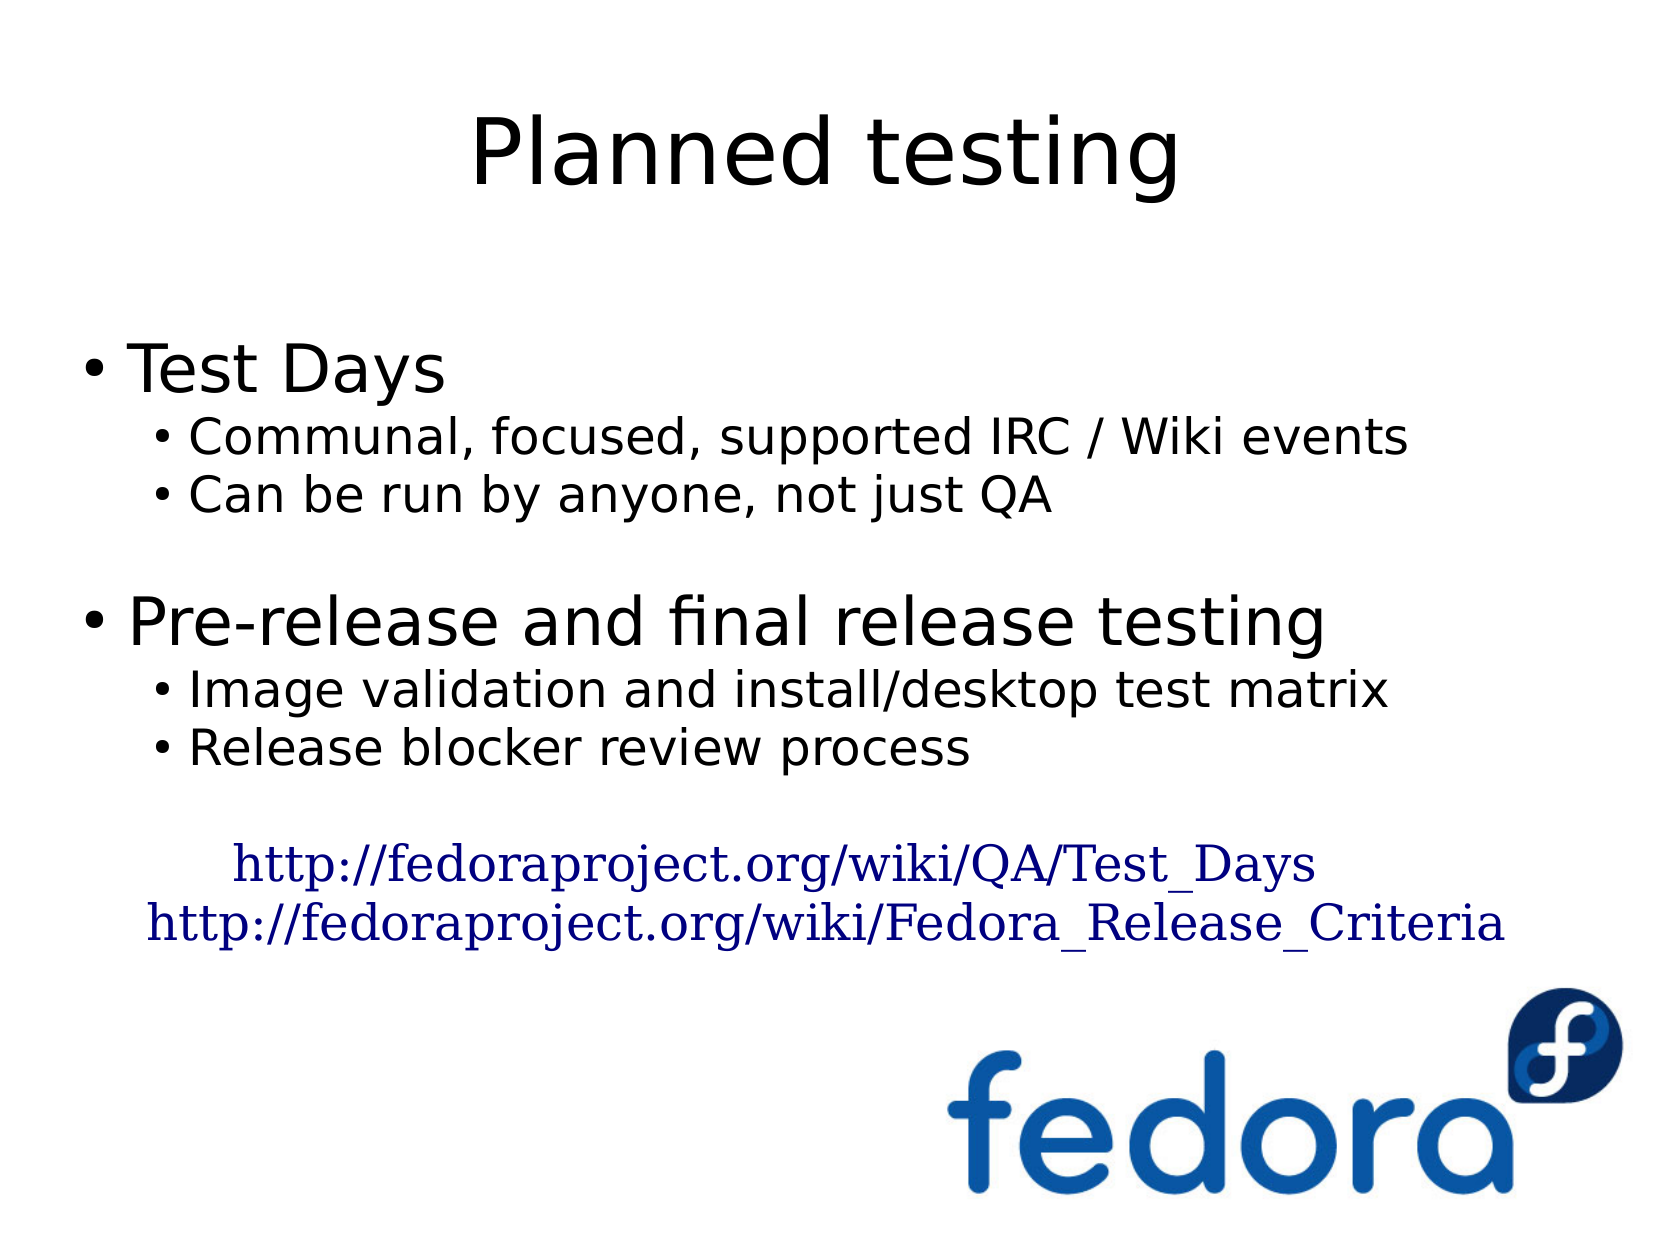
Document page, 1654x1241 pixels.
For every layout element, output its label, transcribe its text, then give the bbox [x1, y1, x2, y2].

title Planned testing [82, 49, 1571, 257]
subtitle Test Days Communal, focused, supported IRC / Wiki events Can be run by anyone, not just QA Pre-release and final release testing Image validation and install/desktop test matrix Release blocker review process http://fedoraproject.org/wiki/QA/Test_Days http://fedoraproject.org/wiki/Fedora_Release_Criteria [82, 297, 1571, 1102]
picture [925, 967, 1638, 1223]
